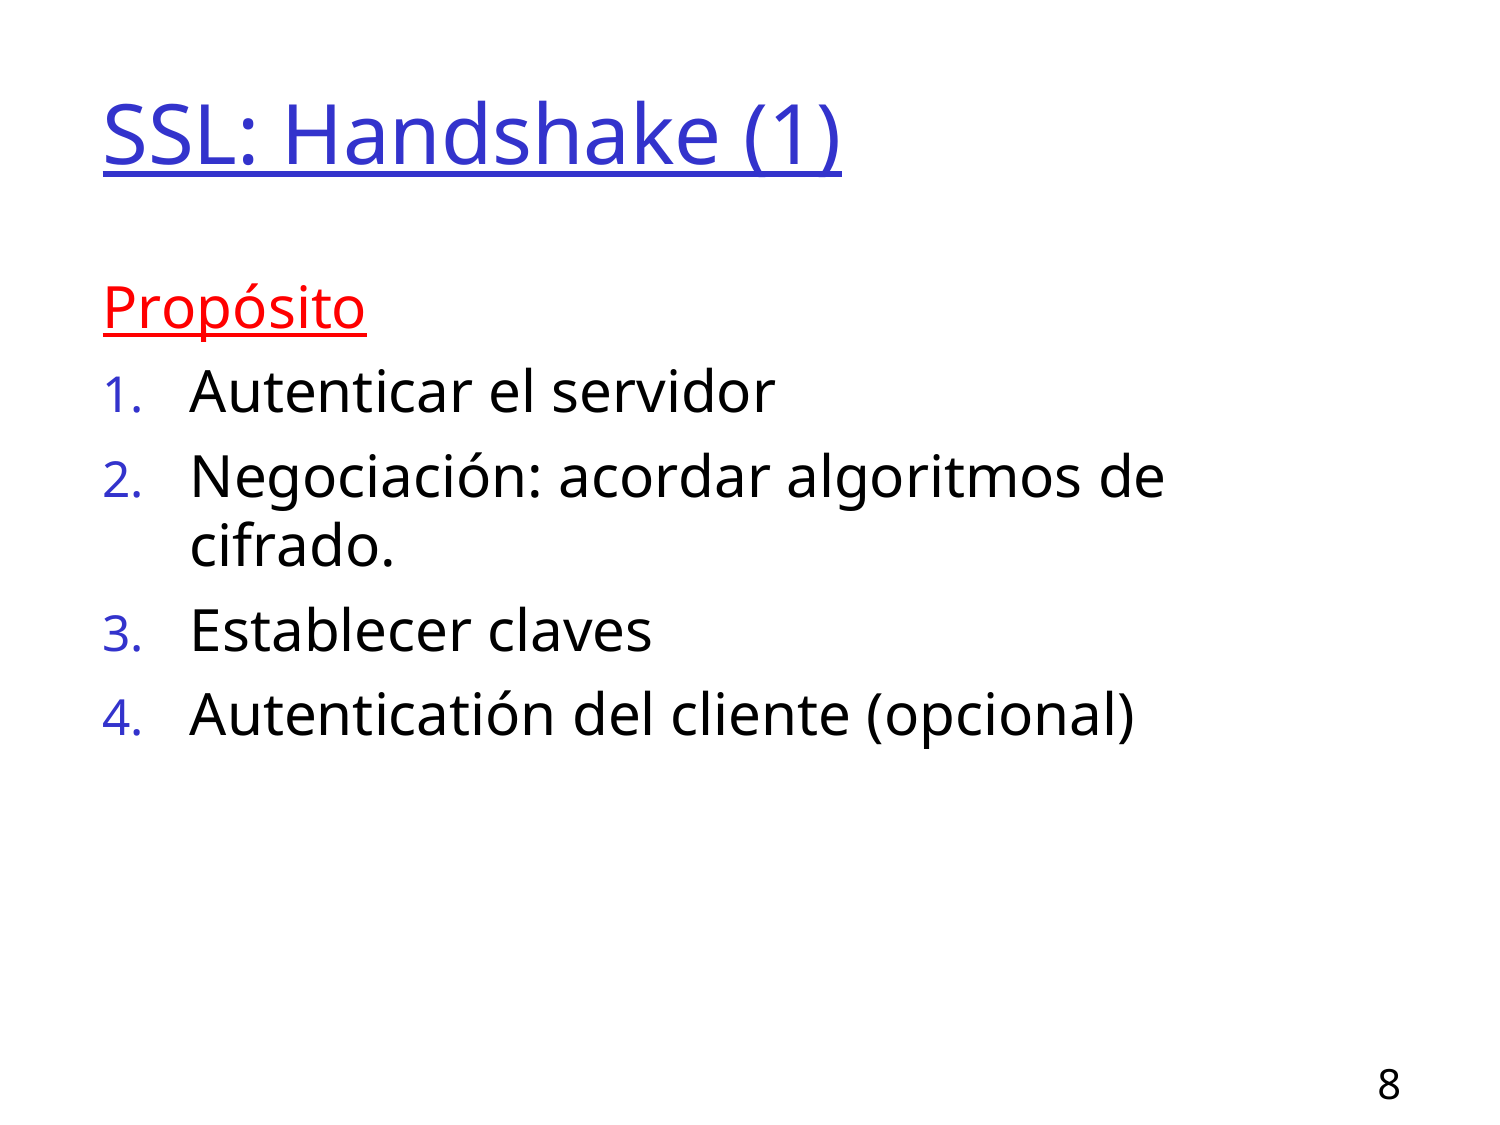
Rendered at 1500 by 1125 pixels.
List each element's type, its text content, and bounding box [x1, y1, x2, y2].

title SSL: Handshake (1) [87, 37, 1363, 225]
list Propósito Autenticar el servidor Negociación: acordar algoritmos de cifrado. Establecer claves Autenticatión del cliente (opcional) [87, 262, 1363, 1026]
